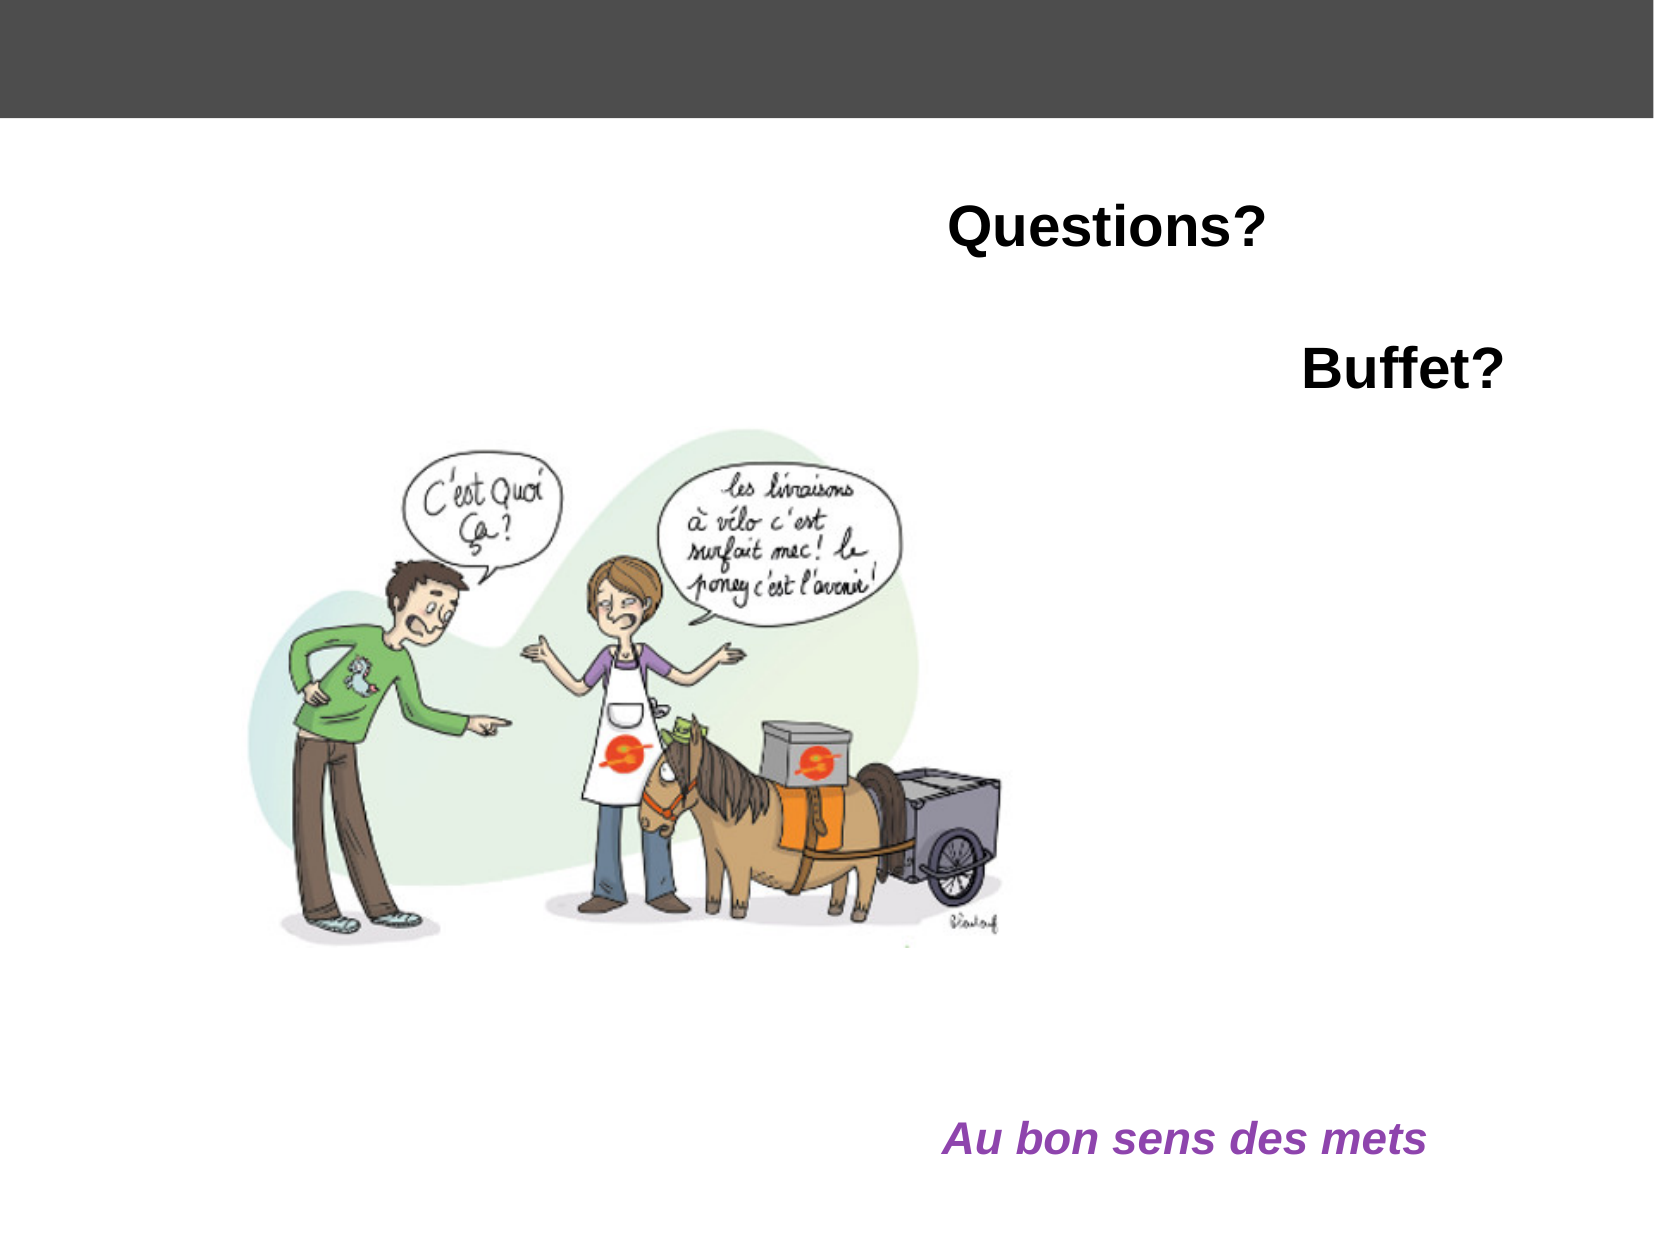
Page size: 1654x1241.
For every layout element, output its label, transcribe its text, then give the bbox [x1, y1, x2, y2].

text_box Buffet? [1287, 328, 1521, 409]
text_box Questions? [932, 186, 1283, 267]
text_box Au bon sens des mets [927, 1105, 1444, 1173]
picture [241, 426, 1016, 948]
